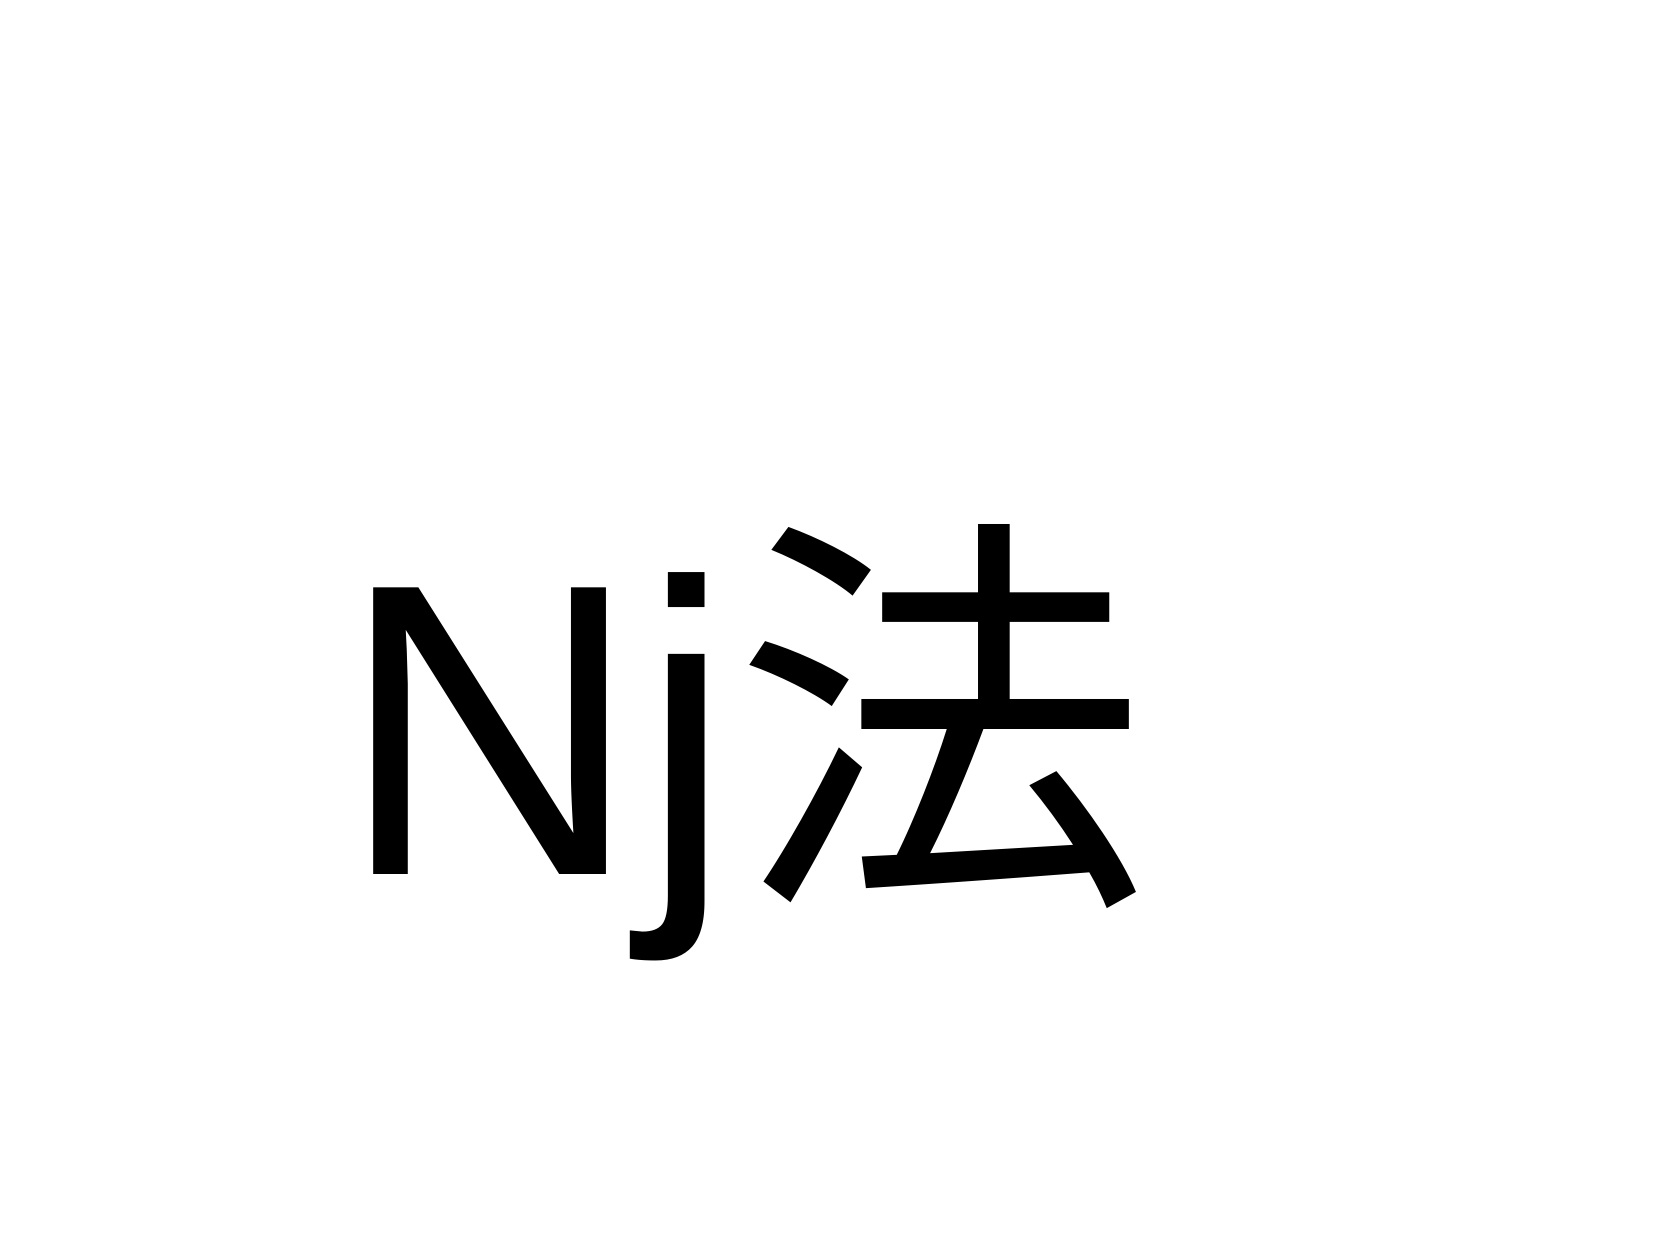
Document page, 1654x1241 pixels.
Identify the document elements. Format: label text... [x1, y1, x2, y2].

text_box Nj法 [324, 383, 1418, 865]
